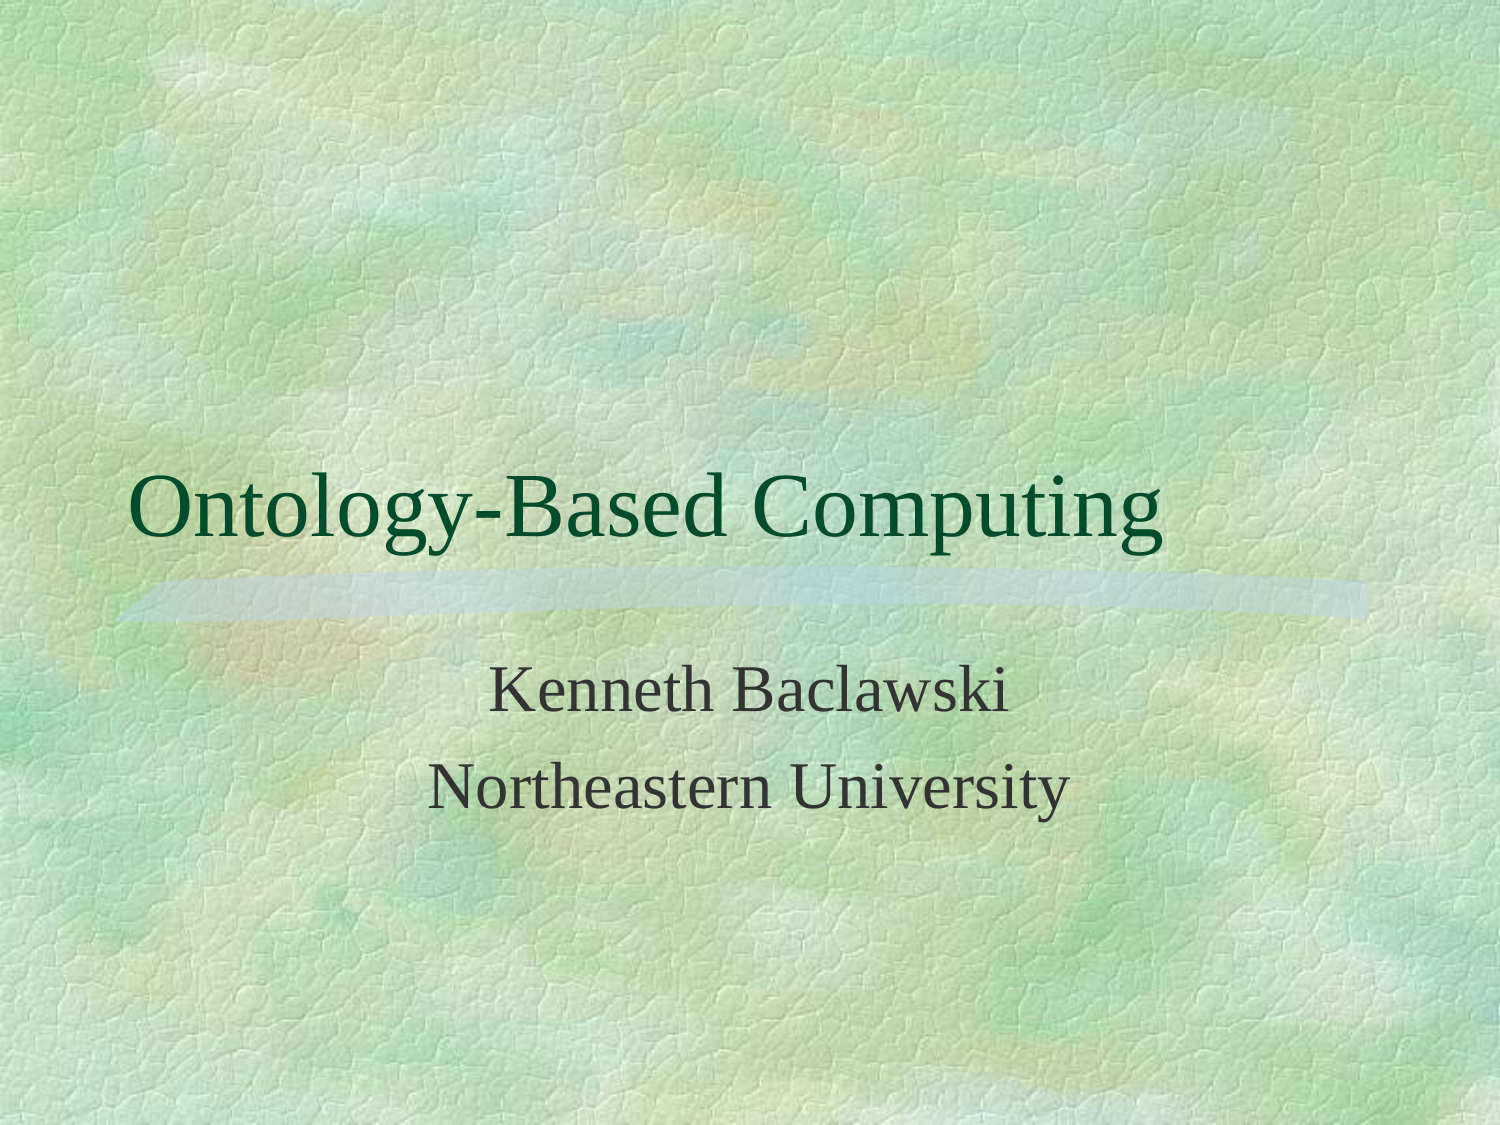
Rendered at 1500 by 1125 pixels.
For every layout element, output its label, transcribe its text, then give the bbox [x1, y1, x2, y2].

picture [0, 0, 1500, 1125]
subtitle Kenneth Baclawski Northeastern University [225, 637, 1276, 925]
title Ontology-Based Computing [112, 374, 1388, 563]
